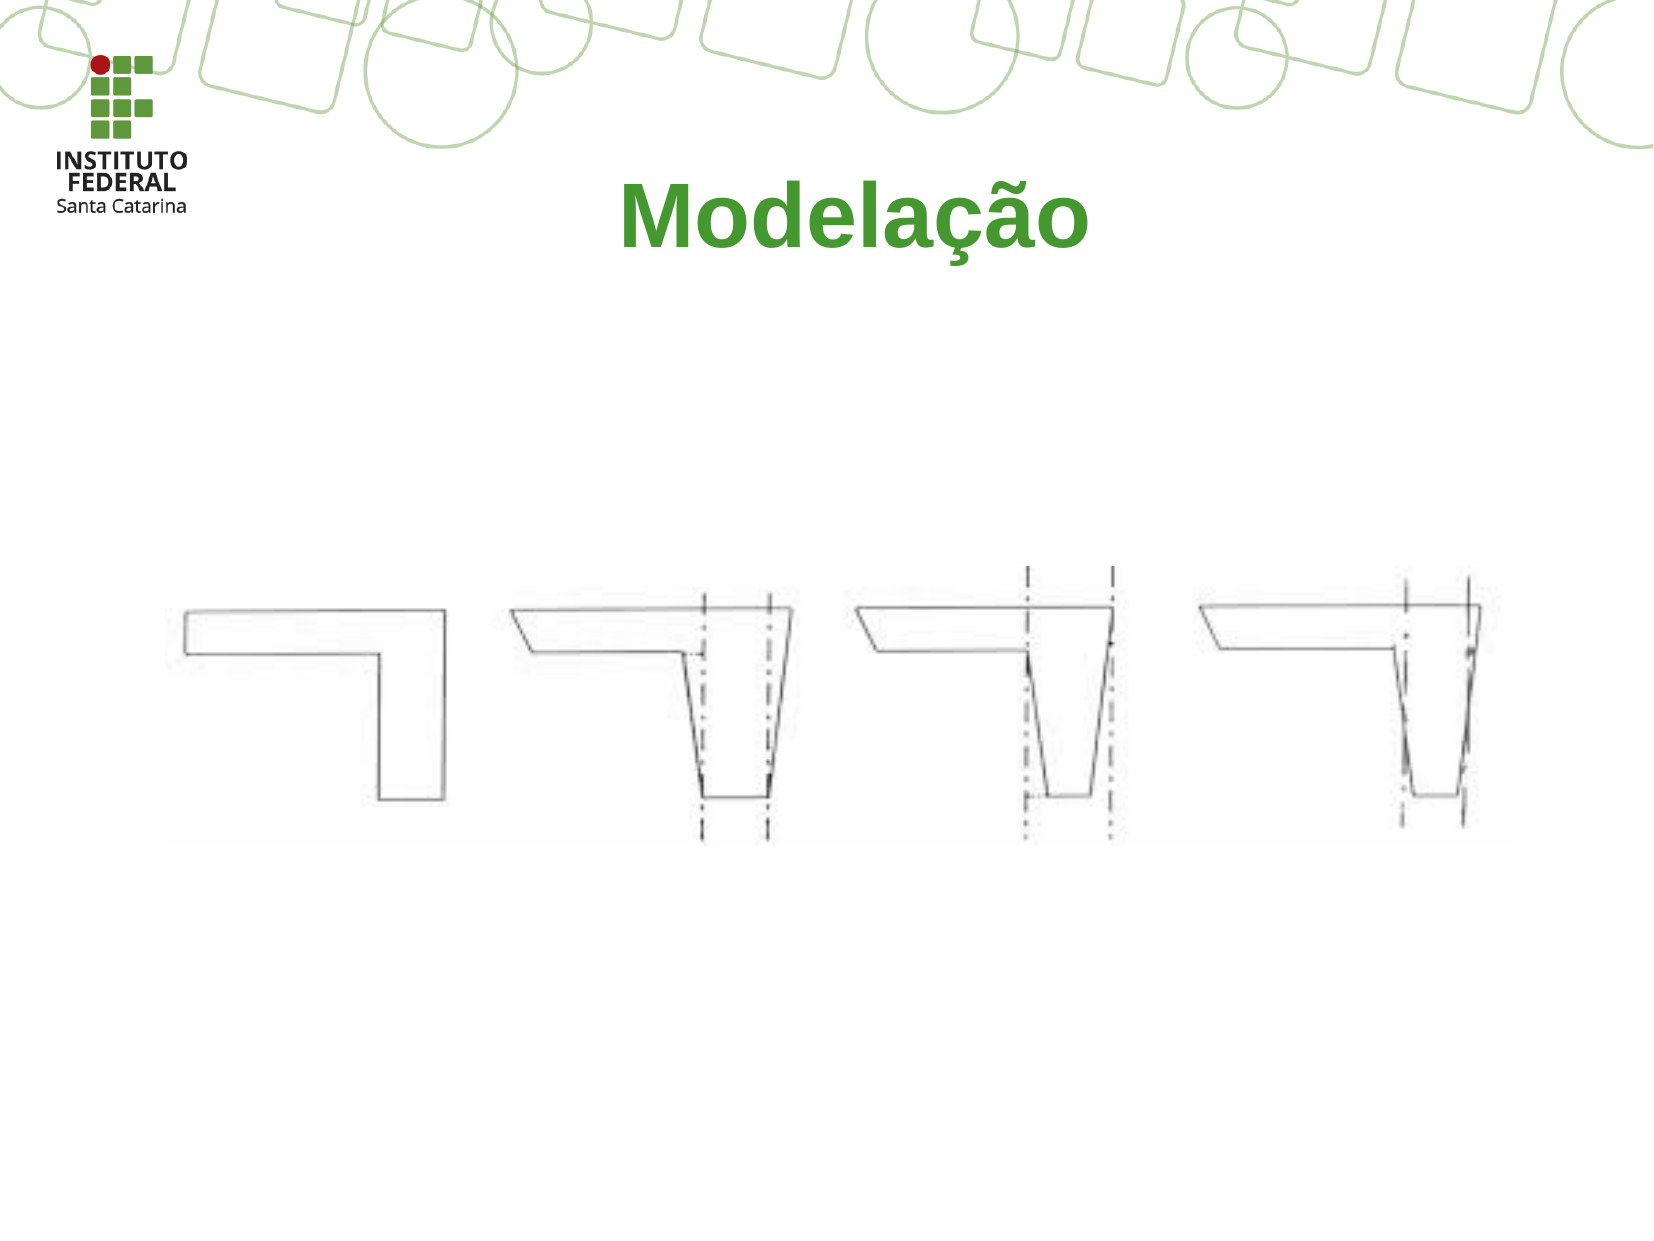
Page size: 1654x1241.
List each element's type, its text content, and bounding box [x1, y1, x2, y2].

picture [0, 0, 1654, 1169]
title Modelação [212, 111, 1524, 319]
